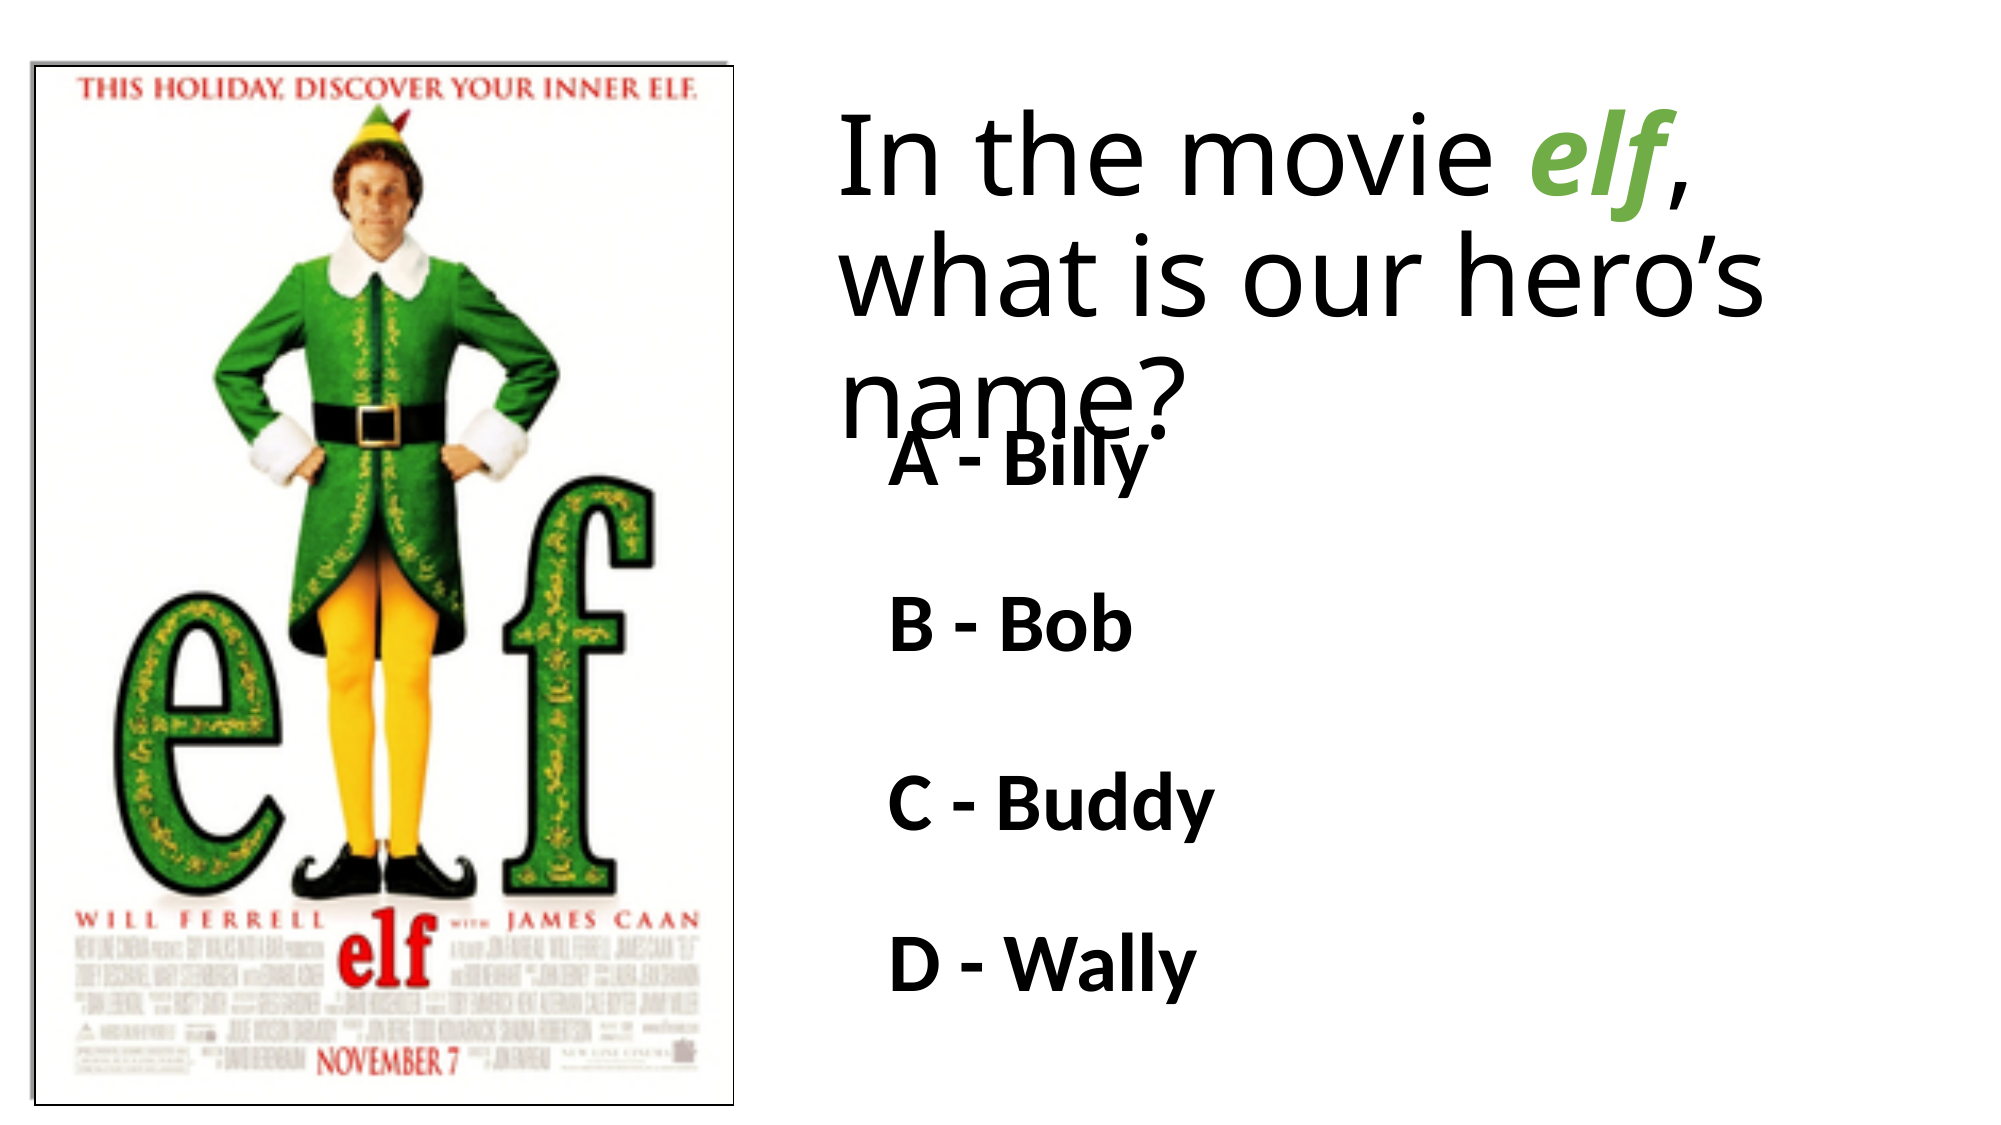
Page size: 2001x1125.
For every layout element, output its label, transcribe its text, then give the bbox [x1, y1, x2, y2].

text_box C - Buddy [873, 739, 1379, 856]
title In the movie elf, what is our hero’s name? [822, 90, 2000, 308]
text_box B - Bob [873, 560, 1379, 677]
text_box D - Wally [873, 900, 1560, 1017]
picture [35, 66, 733, 1105]
text_box A - Billy [873, 394, 1379, 511]
